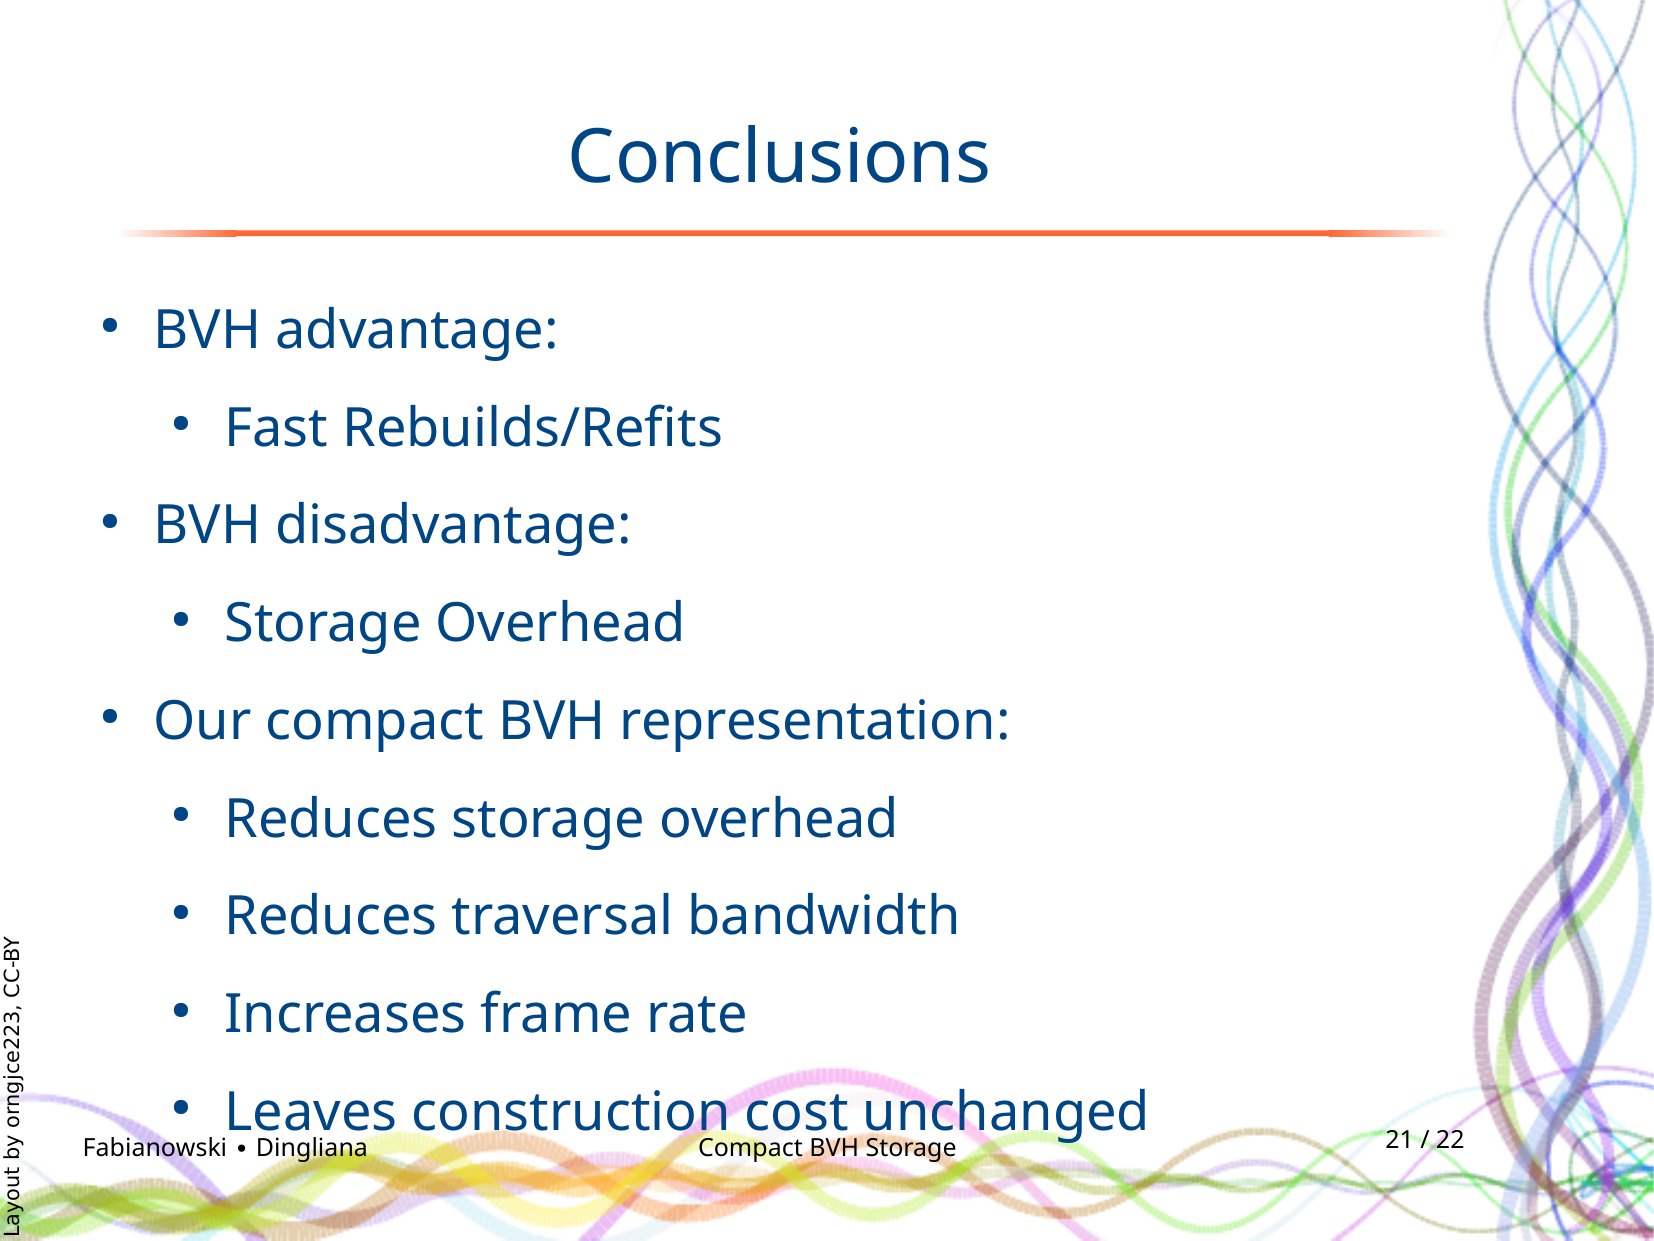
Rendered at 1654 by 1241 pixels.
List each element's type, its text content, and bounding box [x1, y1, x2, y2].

text_box 21 / 22 [1346, 1122, 1477, 1153]
picture [0, 0, 1654, 1241]
title Conclusions [82, 49, 1477, 257]
list BVH advantage: Fast Rebuilds/Refits BVH disadvantage: Storage Overhead Our compact BVH representation: Reduces storage overhead Reduces traversal bandwidth Increases frame rate Leaves construction cost unchanged [82, 290, 1477, 1094]
